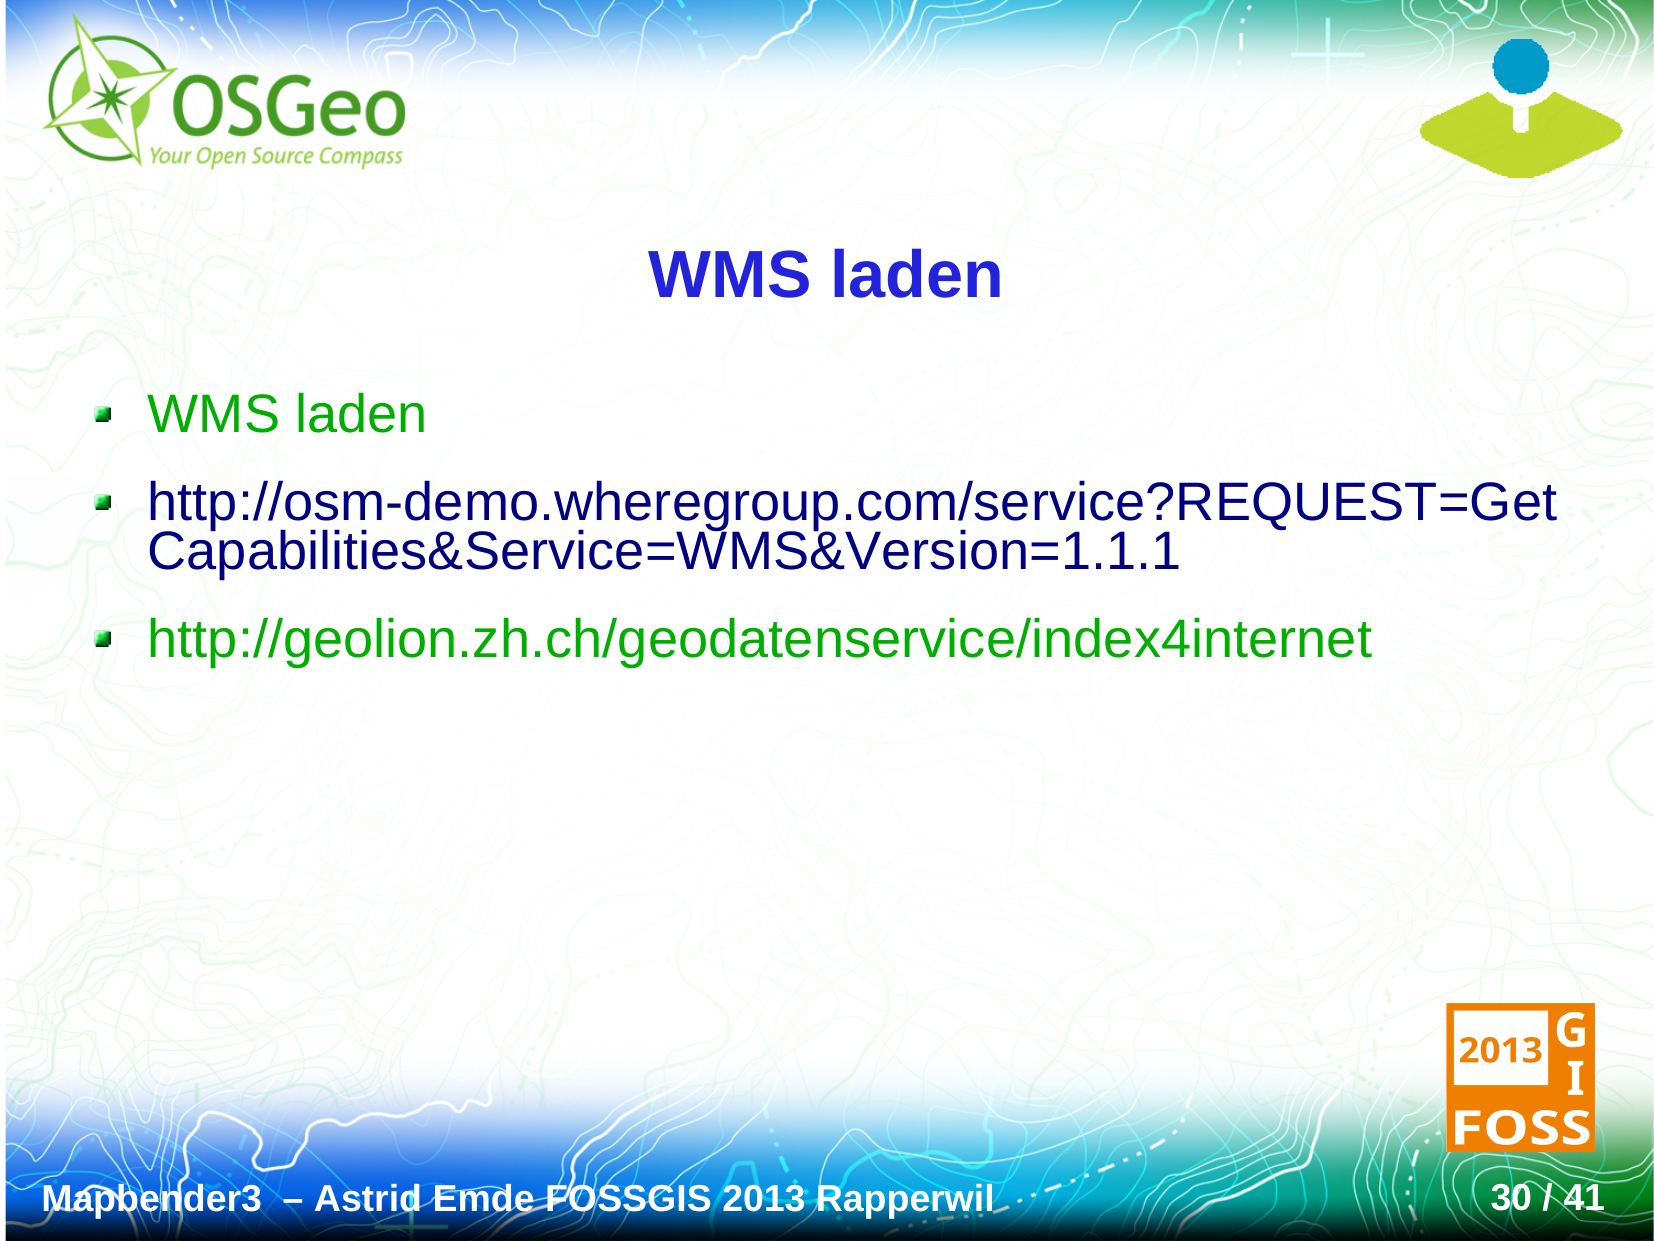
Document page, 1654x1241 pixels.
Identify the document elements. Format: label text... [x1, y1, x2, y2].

picture [5, 0, 1654, 1241]
title WMS laden [82, 200, 1571, 349]
list WMS laden http://osm-demo.wheregroup.com/service?REQUEST=GetCapabilities&Service=WMS&Version=1.1.1 http://geolion.zh.ch/geodatenservice/index4internet [76, 383, 1565, 1188]
